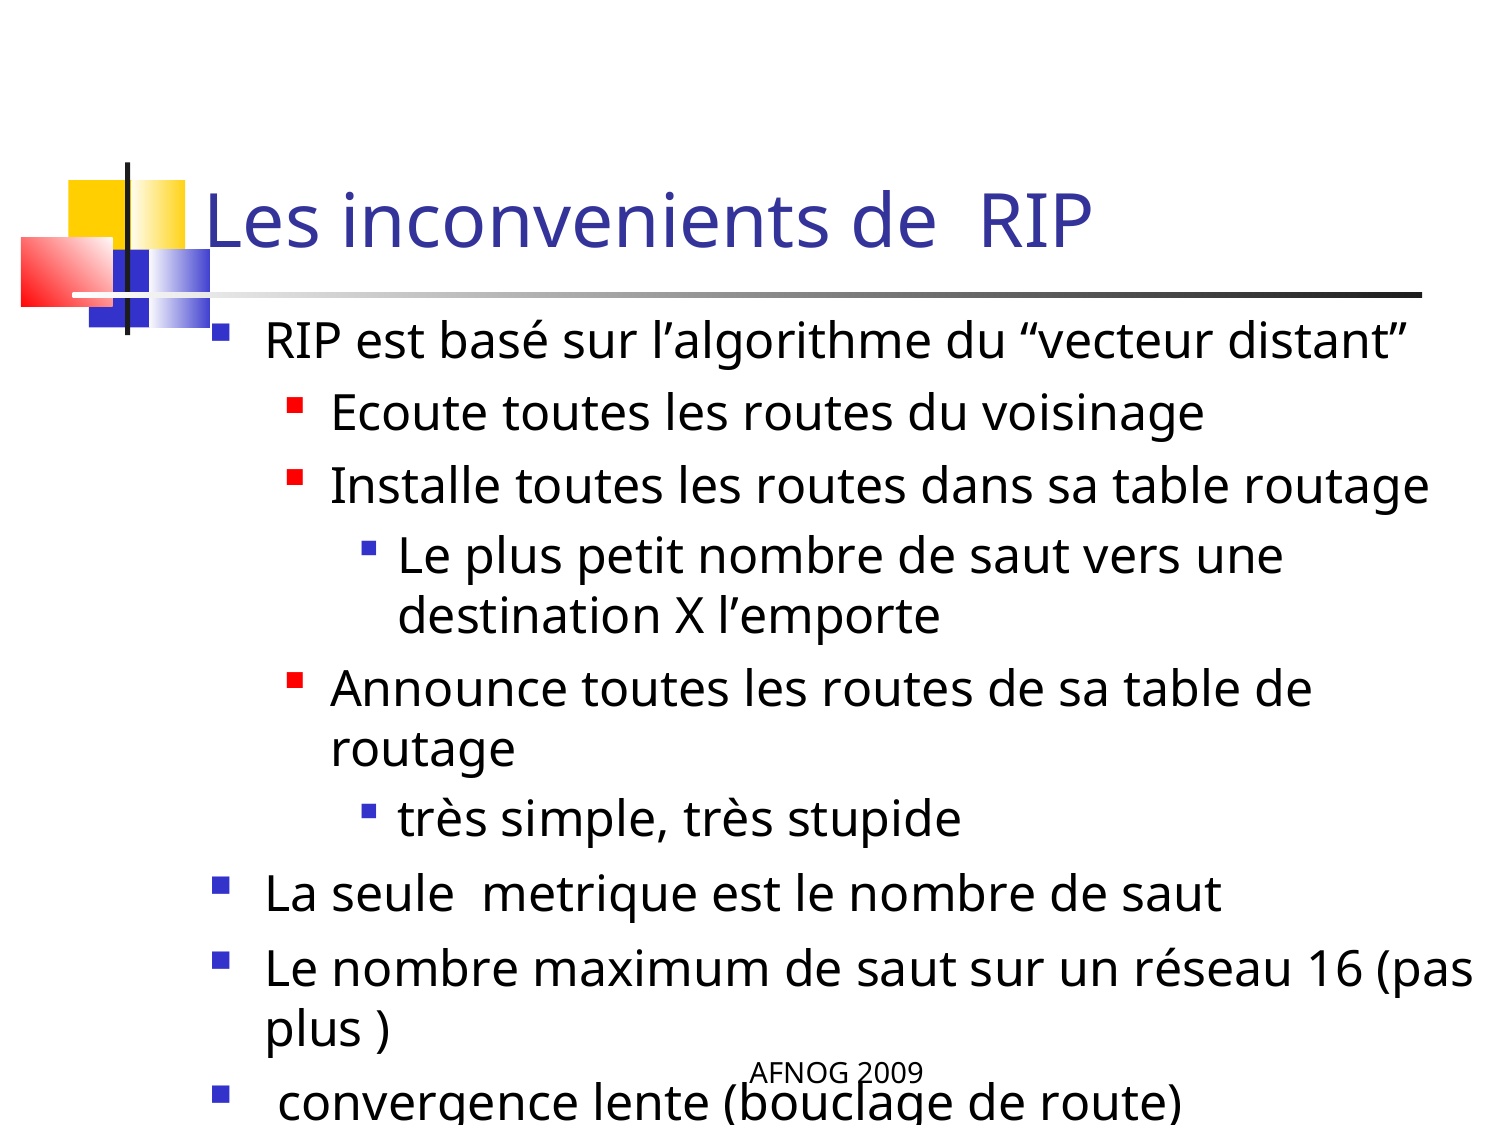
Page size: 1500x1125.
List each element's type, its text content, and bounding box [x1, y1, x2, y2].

title Les inconvenients de RIP [188, 35, 1468, 276]
list RIP est basé sur l’algorithme du “vecteur distant” Ecoute toutes les routes du voisinage Installe toutes les routes dans sa table routage Le plus petit nombre de saut vers une destination X l’emporte Announce toutes les routes de sa table de routage très simple, très stupide La seule metrique est le nombre de saut Le nombre maximum de saut sur un réseau 16 (pas plus )‏ convergence lente (bouclage de route)‏ Pas assez robuste [194, 302, 1500, 1125]
